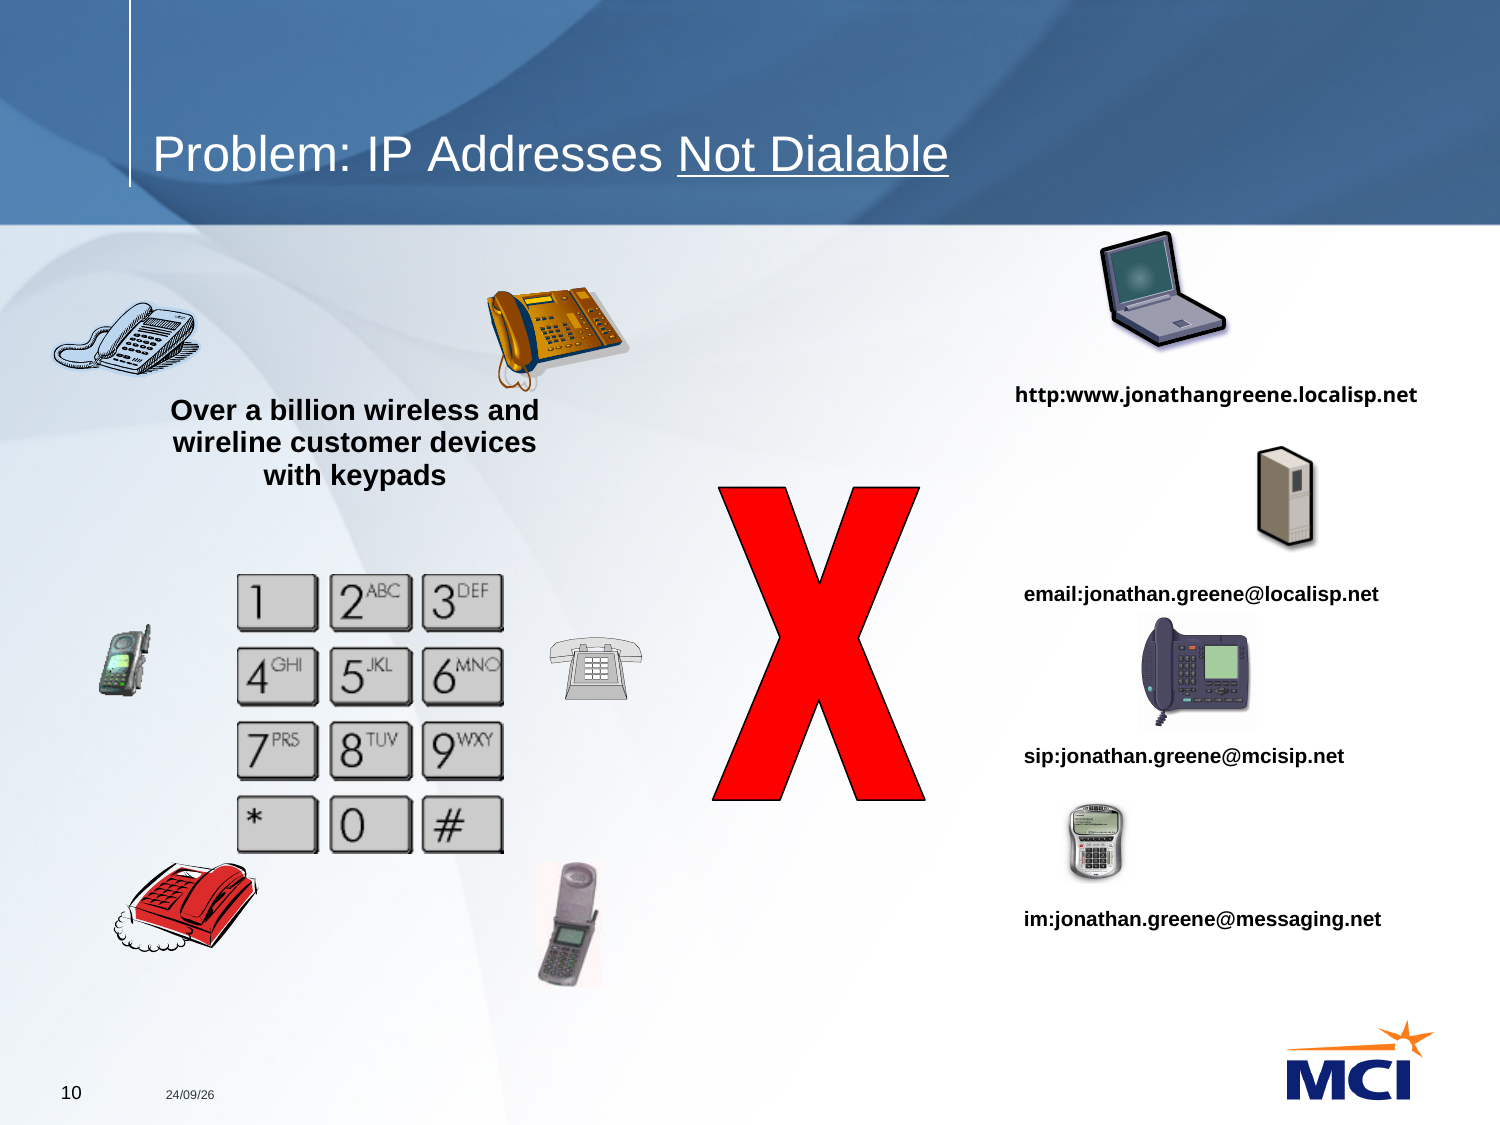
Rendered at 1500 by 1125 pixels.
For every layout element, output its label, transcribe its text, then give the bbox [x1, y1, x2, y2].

text_box [712, 487, 925, 801]
picture [0, 0, 1500, 1125]
text_box Over a billion wireless and wireline customer devices with keypads [155, 387, 556, 500]
text_box http:www.jonathangreene.localisp.net [999, 372, 1481, 417]
text_box im:jonathan.greene@messaging.net [1009, 899, 1397, 963]
text_box [549, 637, 643, 700]
text_box sip:jonathan.greene@mcisip.net [1009, 737, 1360, 800]
text_box email:jonathan.greene@localisp.net [1009, 574, 1394, 638]
text_box Problem: IP Addresses Not Dialable [137, 121, 965, 190]
